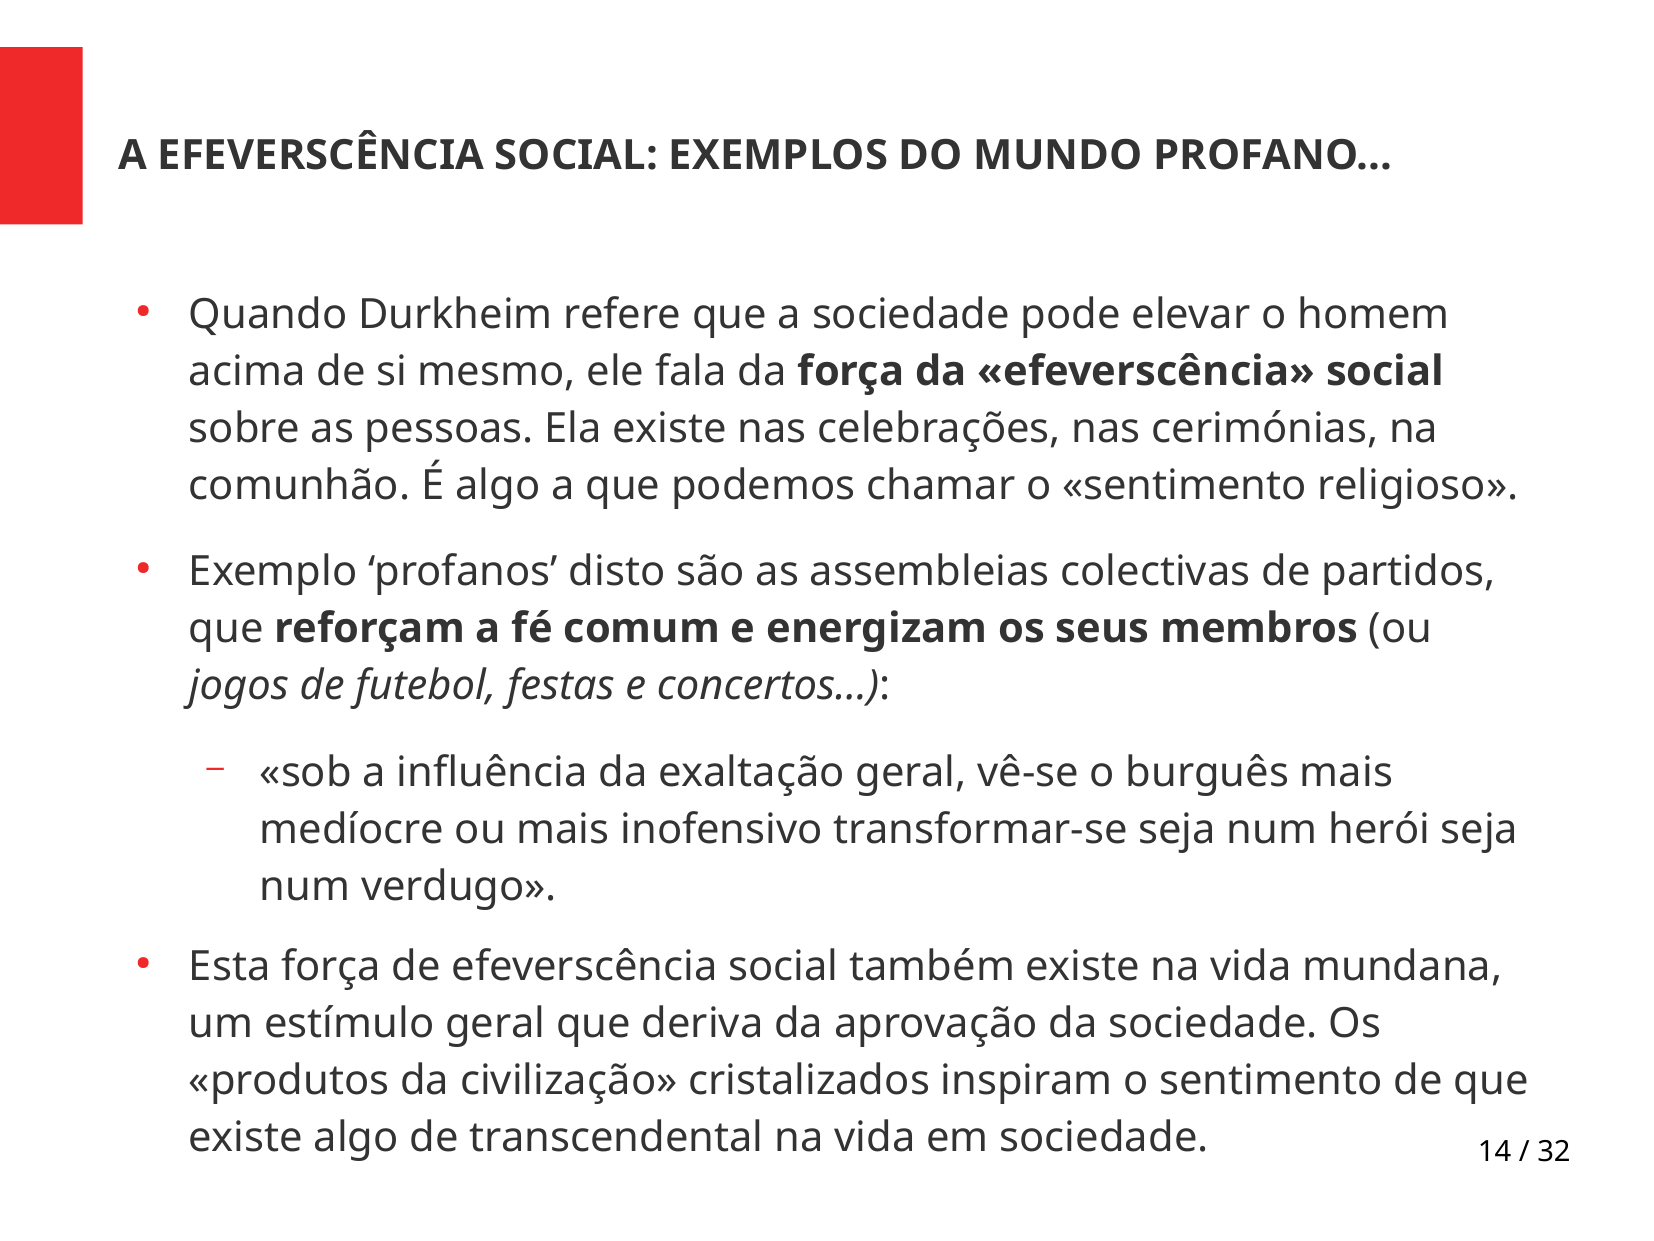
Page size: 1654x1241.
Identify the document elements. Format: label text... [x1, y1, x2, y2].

title A EFEVERSCÊNCIA SOCIAL: EXEMPLOS DO MUNDO PROFANO... [118, 49, 1571, 257]
list Quando Durkheim refere que a sociedade pode elevar o homem acima de si mesmo, ele fala da força da «efeverscência» social sobre as pessoas. Ela existe nas celebrações, nas cerimónias, na comunhão. É algo a que podemos chamar o «sentimento religioso». Exemplo ‘profanos’ disto são as assembleias colectivas de partidos, que reforçam a fé comum e energizam os seus membros (ou jogos de futebol, festas e concertos…): «sob a influência da exaltação geral, vê-se o burguês mais medíocre ou mais inofensivo transformar-se seja num herói seja num verdugo». Esta força de efeverscência social também existe na vida mundana, um estímulo geral que deriva da aprovação da sociedade. Os «produtos da civilização» cristalizados inspiram o sentimento de que existe algo de transcendental na vida em sociedade. [118, 283, 1536, 1003]
